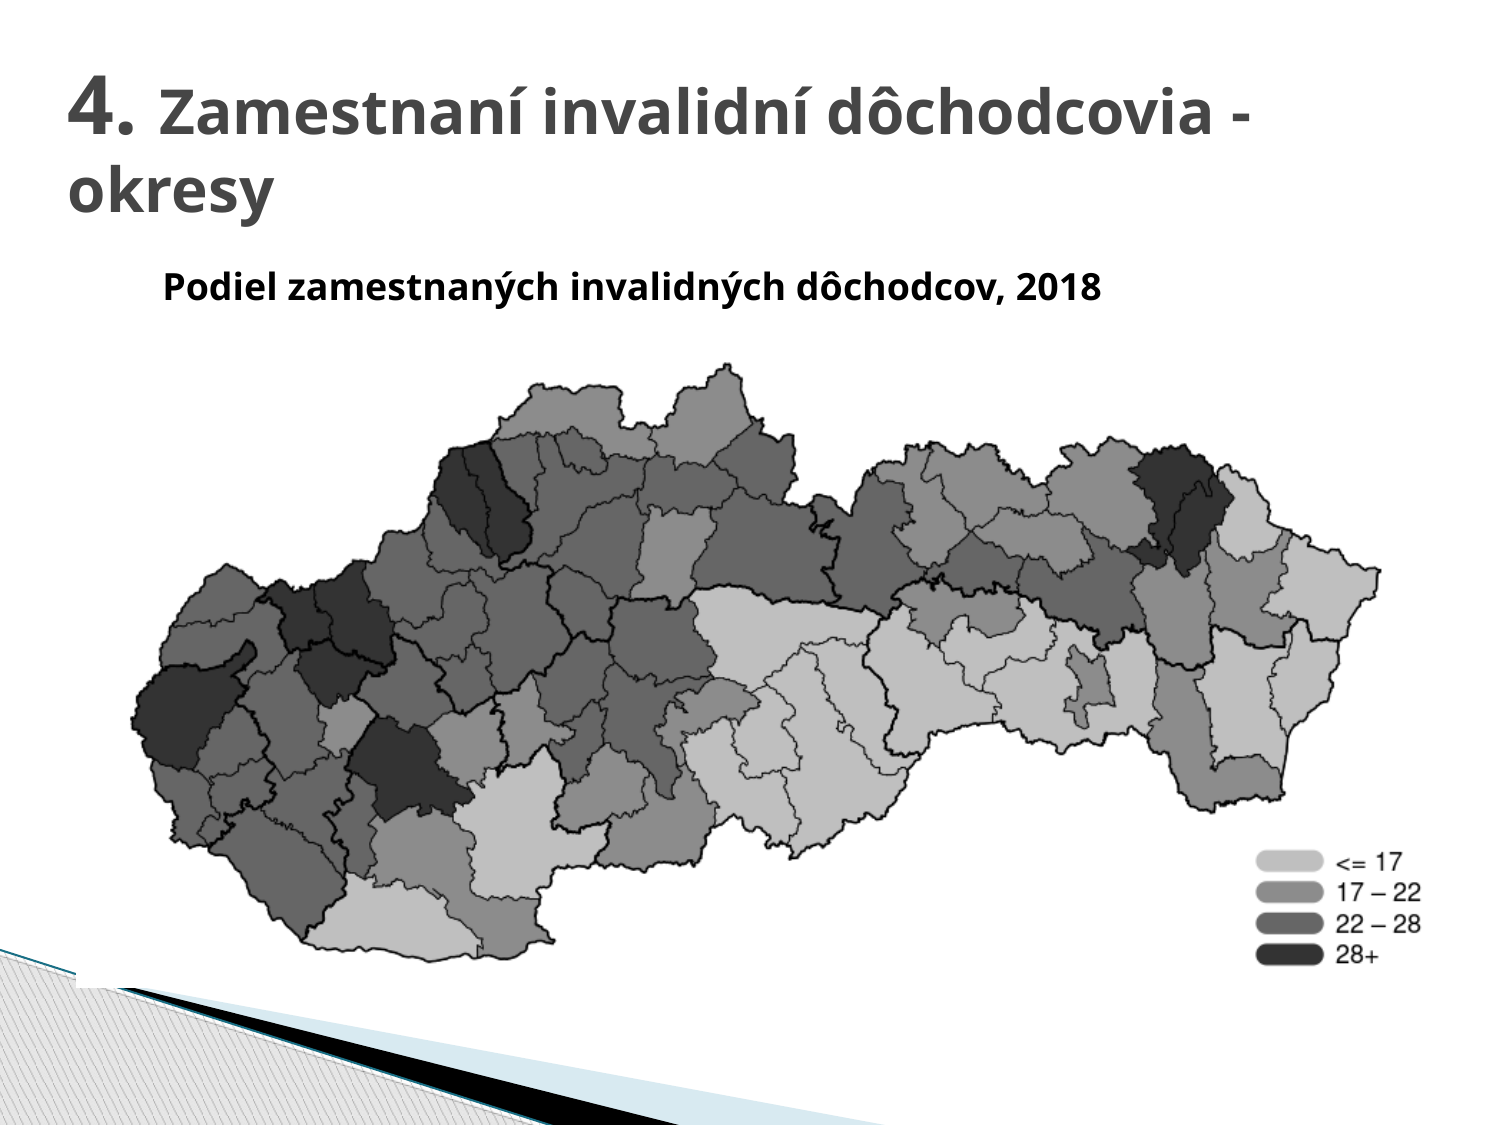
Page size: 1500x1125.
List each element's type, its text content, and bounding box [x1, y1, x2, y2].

title 4. Zamestnaní invalidní dôchodcovia - okresy [53, 45, 1459, 233]
picture [76, 338, 1436, 988]
text_box Podiel zamestnaných invalidných dôchodcov, 2018 [147, 255, 1353, 316]
